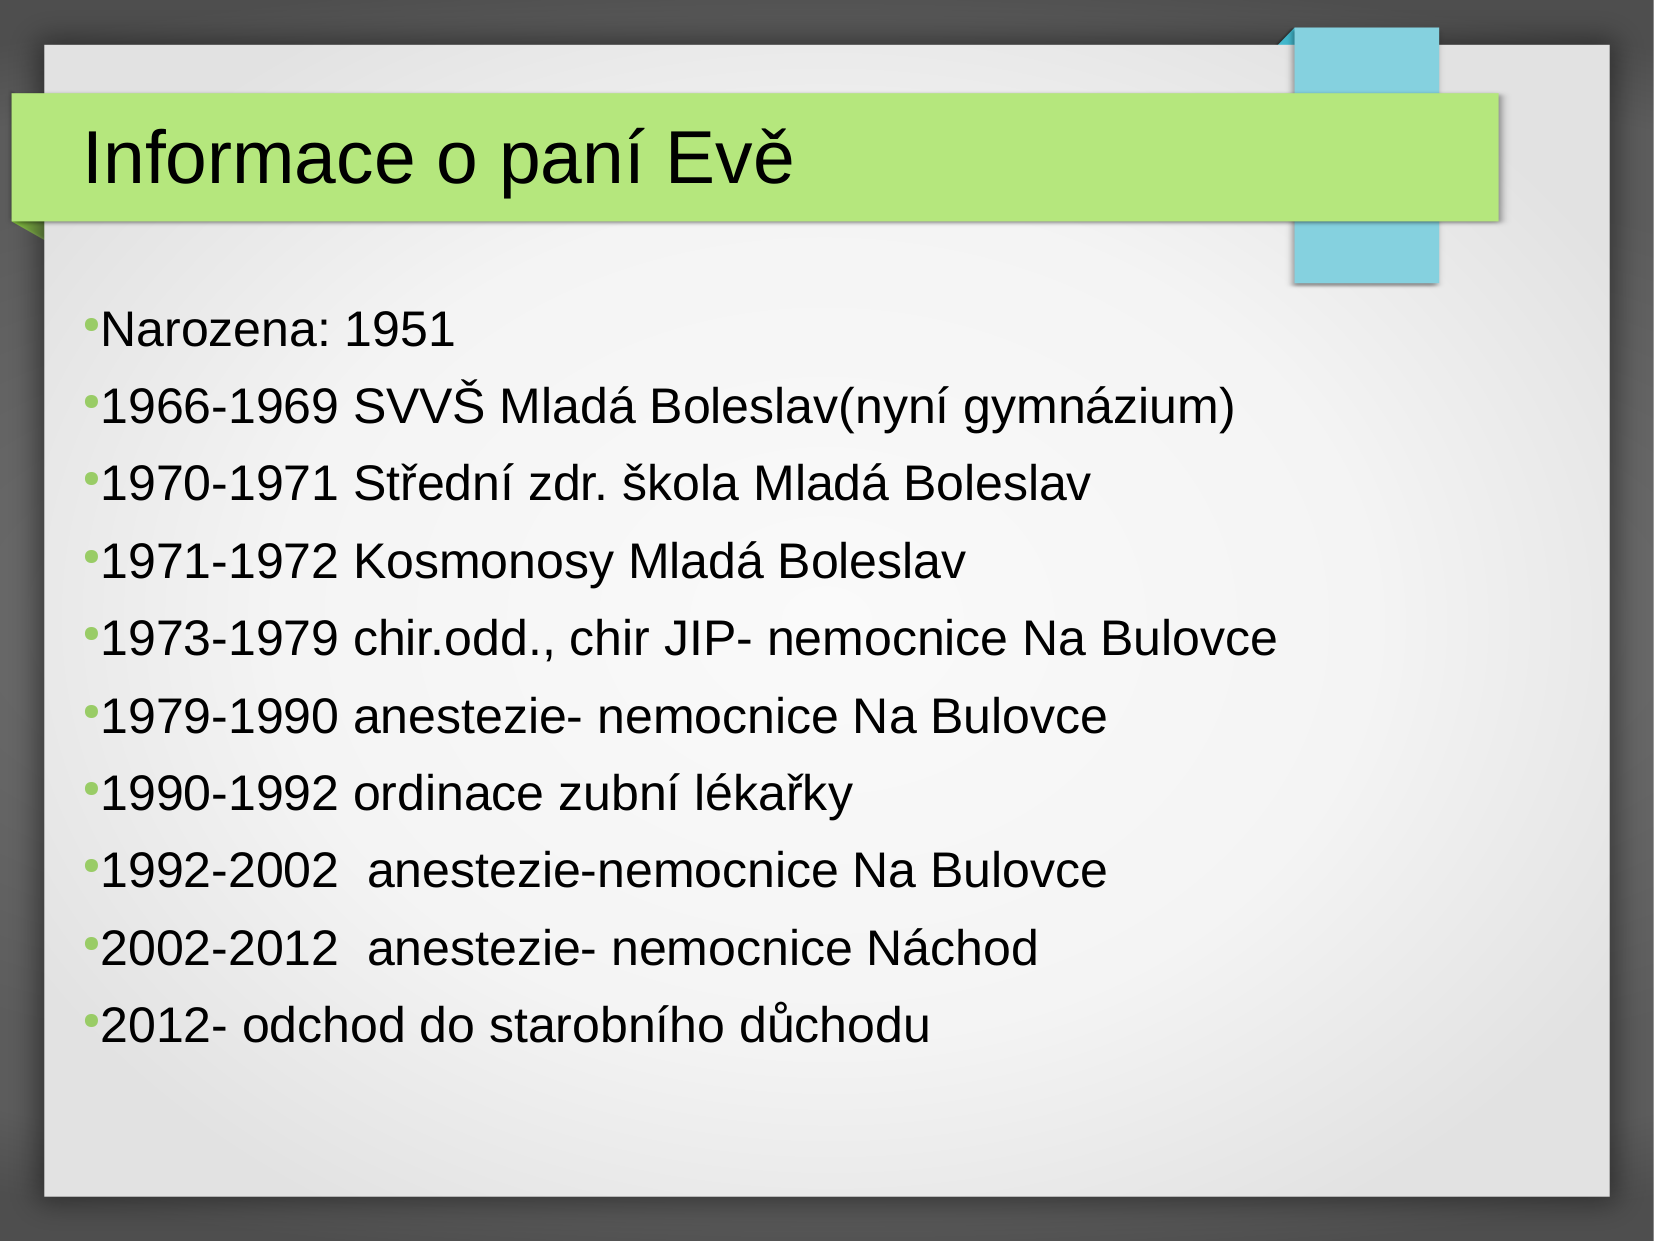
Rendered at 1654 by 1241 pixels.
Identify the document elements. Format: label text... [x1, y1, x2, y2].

list Narozena: 1951 1966-1969 SVVŠ Mladá Boleslav(nyní gymnázium) 1970-1971 Střední zdr. škola Mladá Boleslav 1971-1972 Kosmonosy Mladá Boleslav 1973-1979 chir.odd., chir JIP- nemocnice Na Bulovce 1979-1990 anestezie- nemocnice Na Bulovce 1990-1992 ordinace zubní lékařky 1992-2002 anestezie-nemocnice Na Bulovce 2002-2012 anestezie- nemocnice Náchod 2012- odchod do starobního důchodu [82, 307, 1571, 1059]
title Informace o paní Evě [82, 94, 1264, 213]
